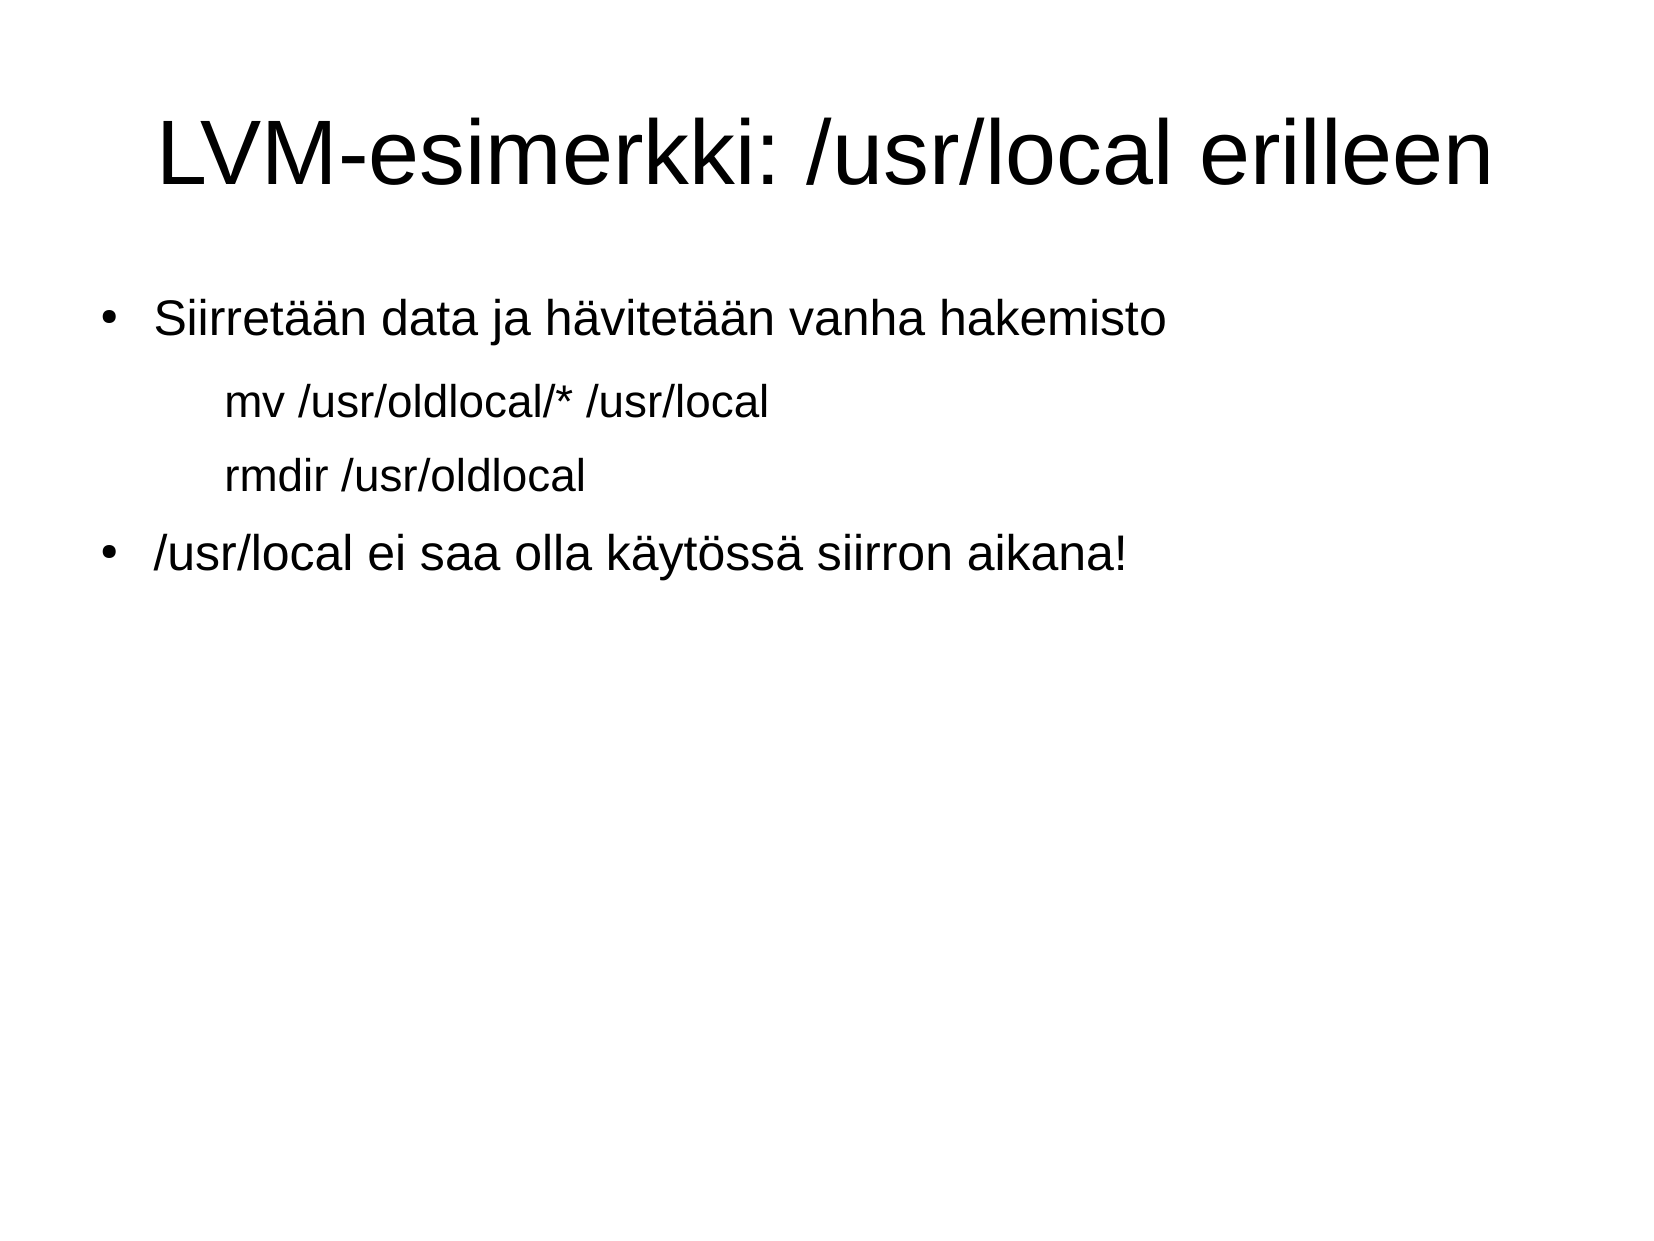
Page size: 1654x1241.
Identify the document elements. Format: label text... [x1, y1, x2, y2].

list Siirretään data ja hävitetään vanha hakemisto mv /usr/oldlocal/* /usr/local rmdir /usr/oldlocal /usr/local ei saa olla käytössä siirron aikana! [82, 290, 1571, 1010]
title LVM-esimerkki: /usr/local erilleen [82, 49, 1571, 257]
